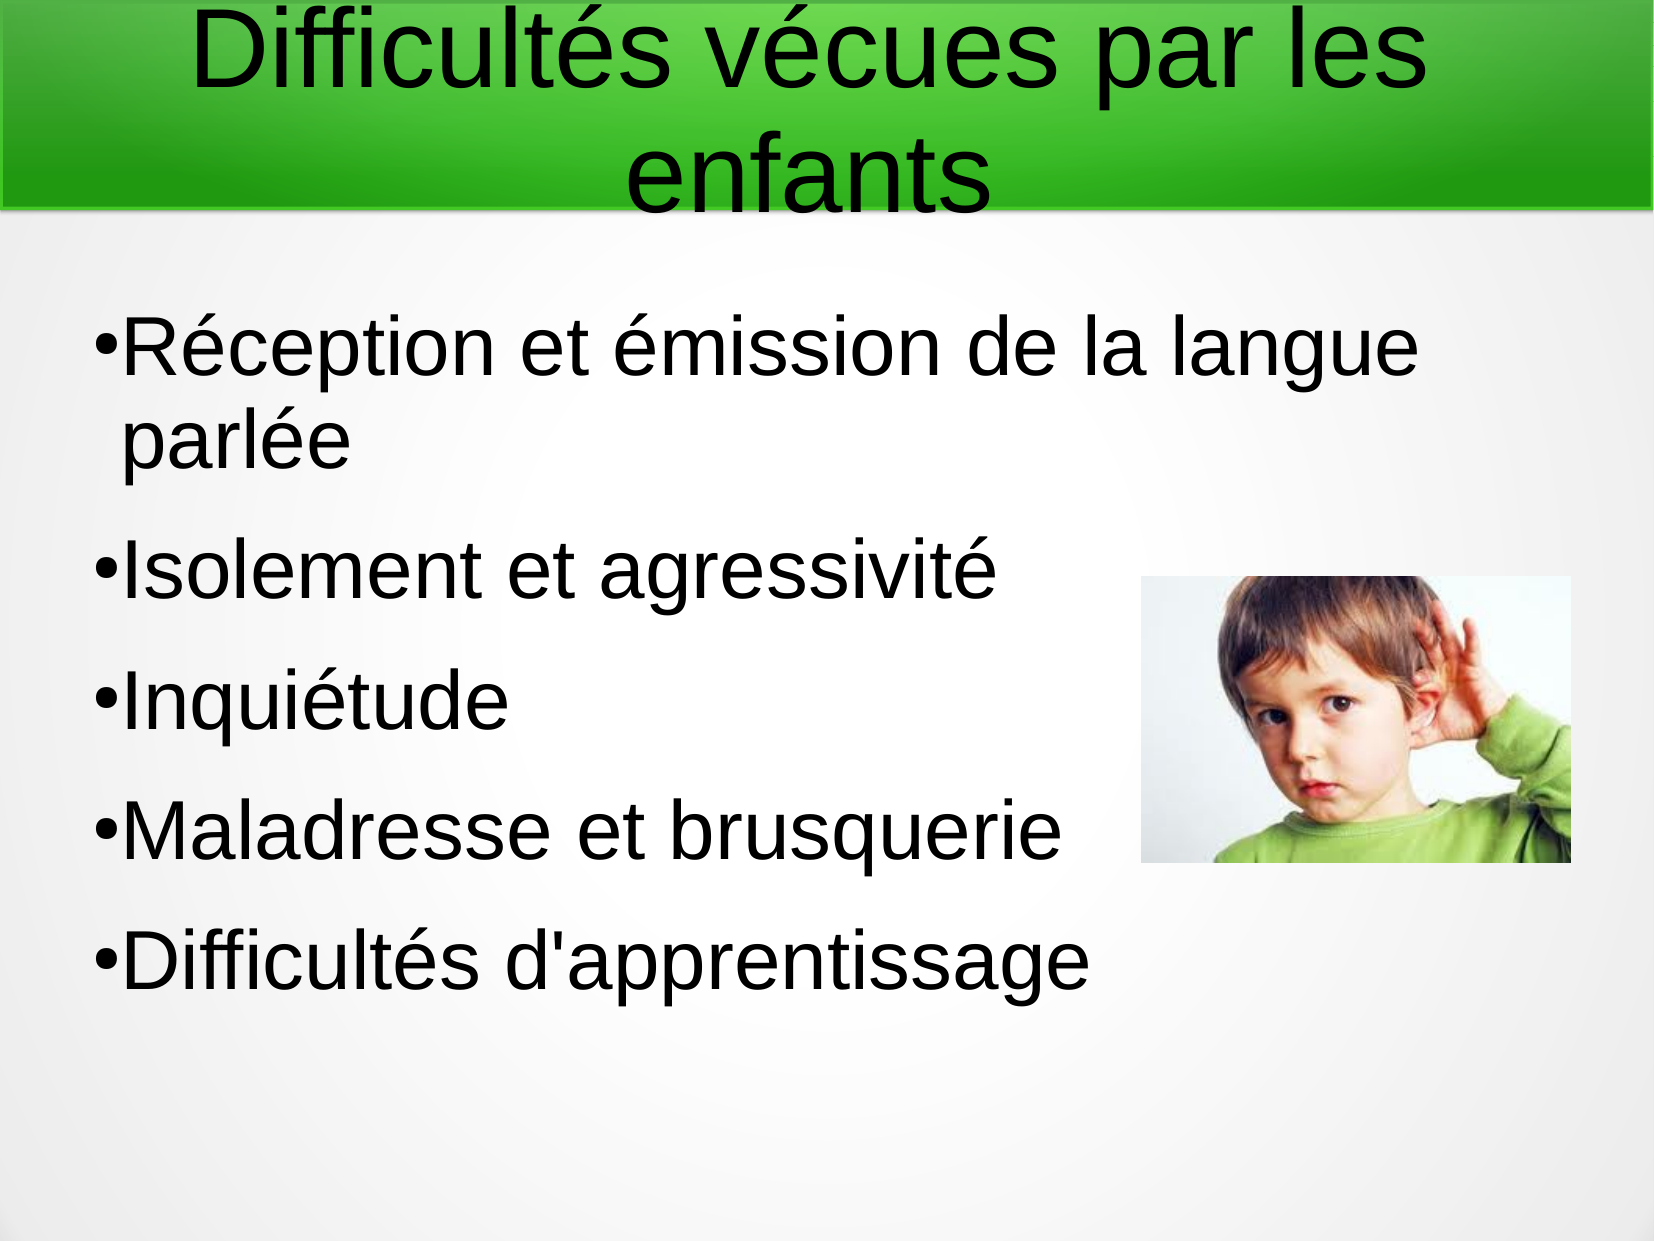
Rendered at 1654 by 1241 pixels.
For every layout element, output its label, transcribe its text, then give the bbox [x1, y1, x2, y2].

list Réception et émission de la langue parlée Isolement et agressivité Inquiétude Maladresse et brusquerie Difficultés d'apprentissage [82, 299, 1571, 1019]
title Difficultés vécues par les enfants [0, 0, 1619, 237]
picture [1141, 576, 1571, 863]
